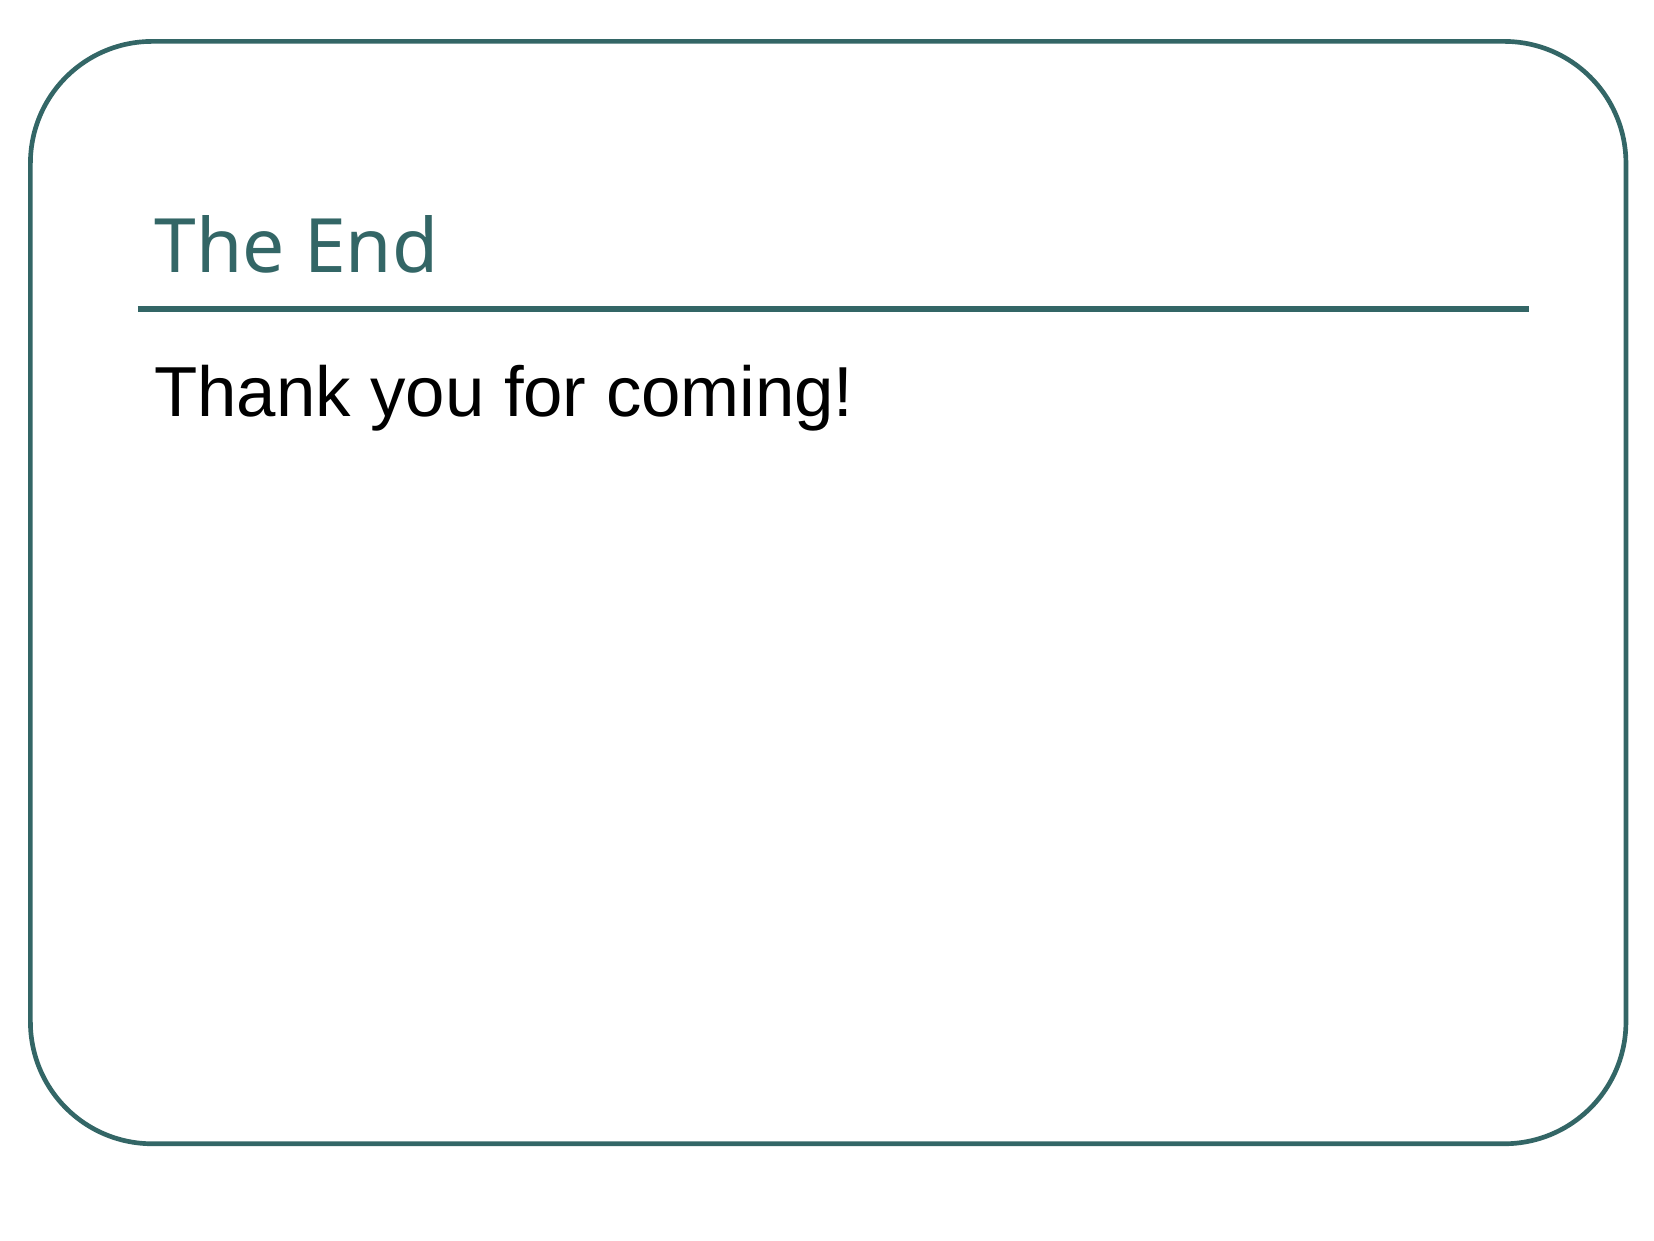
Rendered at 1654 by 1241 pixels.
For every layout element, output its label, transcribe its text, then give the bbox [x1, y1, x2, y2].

list Thank you for coming! [137, 344, 1530, 1075]
title The End [137, 96, 1530, 304]
